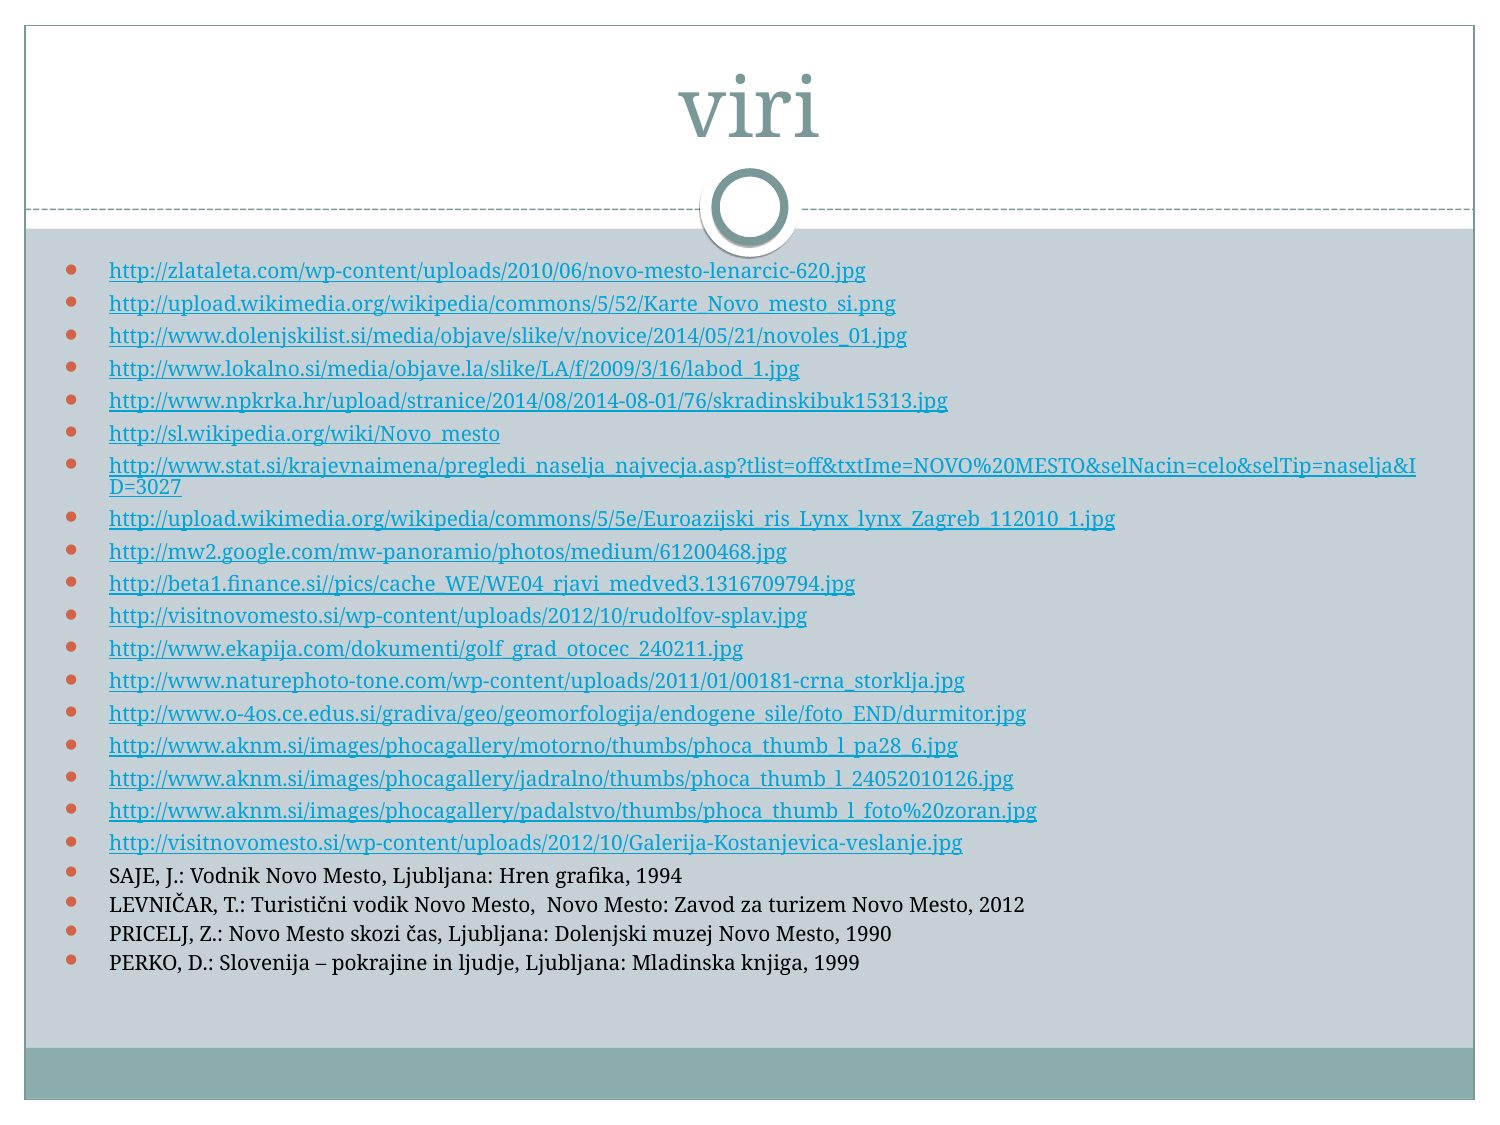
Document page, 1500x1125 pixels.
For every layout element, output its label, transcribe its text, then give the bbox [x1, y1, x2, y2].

title viri [49, 37, 1450, 162]
list http://zlataleta.com/wp-content/uploads/2010/06/novo-mesto-lenarcic-620.jpg http://upload.wikimedia.org/wikipedia/commons/5/52/Karte_Novo_mesto_si.png http://www.dolenjskilist.si/media/objave/slike/v/novice/2014/05/21/novoles_01.jpg http://www.lokalno.si/media/objave.la/slike/LA/f/2009/3/16/labod_1.jpg http://www.npkrka.hr/upload/stranice/2014/08/2014-08-01/76/skradinskibuk15313.jpg http://sl.wikipedia.org/wiki/Novo_mesto http://www.stat.si/krajevnaimena/pregledi_naselja_najvecja.asp?tlist=off&txtIme=NOVO%20MESTO&selNacin=celo&selTip=naselja&ID=3027 http://upload.wikimedia.org/wikipedia/commons/5/5e/Euroazijski_ris_Lynx_lynx_Zagreb_112010_1.jpg http://mw2.google.com/mw-panoramio/photos/medium/61200468.jpg http://beta1.finance.si//pics/cache_WE/WE04_rjavi_medved3.1316709794.jpg http://visitnovomesto.si/wp-content/uploads/2012/10/rudolfov-splav.jpg http://www.ekapija.com/dokumenti/golf_grad_otocec_240211.jpg http://www.naturephoto-tone.com/wp-content/uploads/2011/01/00181-crna_storklja.jpg http://www.o-4os.ce.edus.si/gradiva/geo/geomorfologija/endogene_sile/foto_END/durmitor.jpg http://www.aknm.si/images/phocagallery/motorno/thumbs/phoca_thumb_l_pa28_6.jpg http://www.aknm.si/images/phocagallery/jadralno/thumbs/phoca_thumb_l_24052010126.jpg http://www.aknm.si/images/phocagallery/padalstvo/thumbs/phoca_thumb_l_foto%20zoran.jpg http://visitnovomesto.si/wp-content/uploads/2012/10/Galerija-Kostanjevica-veslanje.jpg SAJE, J.: Vodnik Novo Mesto, Ljubljana: Hren grafika, 1994 LEVNIČAR, T.: Turistični vodik Novo Mesto, Novo Mesto: Zavod za turizem Novo Mesto, 2012 PRICELJ, Z.: Novo Mesto skozi čas, Ljubljana: Dolenjski muzej Novo Mesto, 1990 PERKO, D.: Slovenija – pokrajine in ljudje, Ljubljana: Mladinska knjiga, 1999 [49, 250, 1445, 1001]
